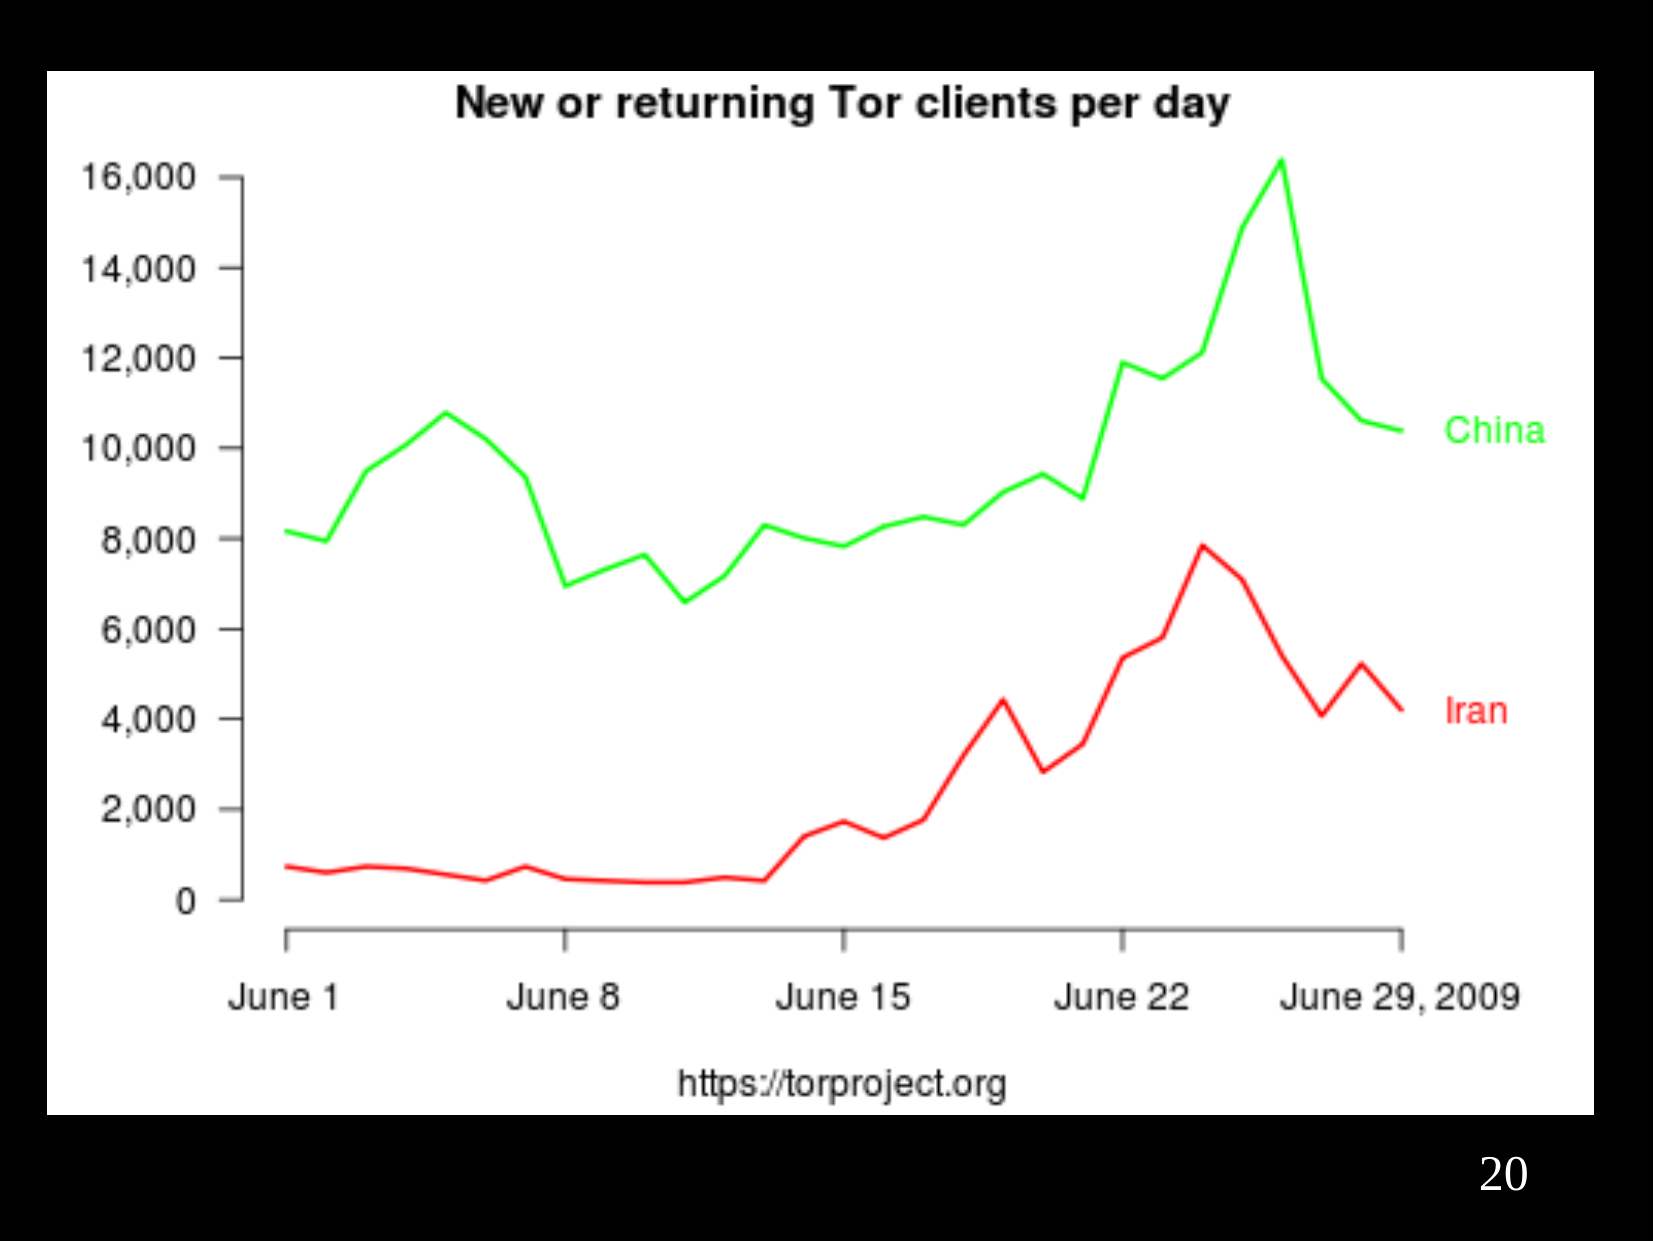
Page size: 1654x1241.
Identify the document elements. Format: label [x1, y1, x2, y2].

picture [47, 71, 1594, 1115]
